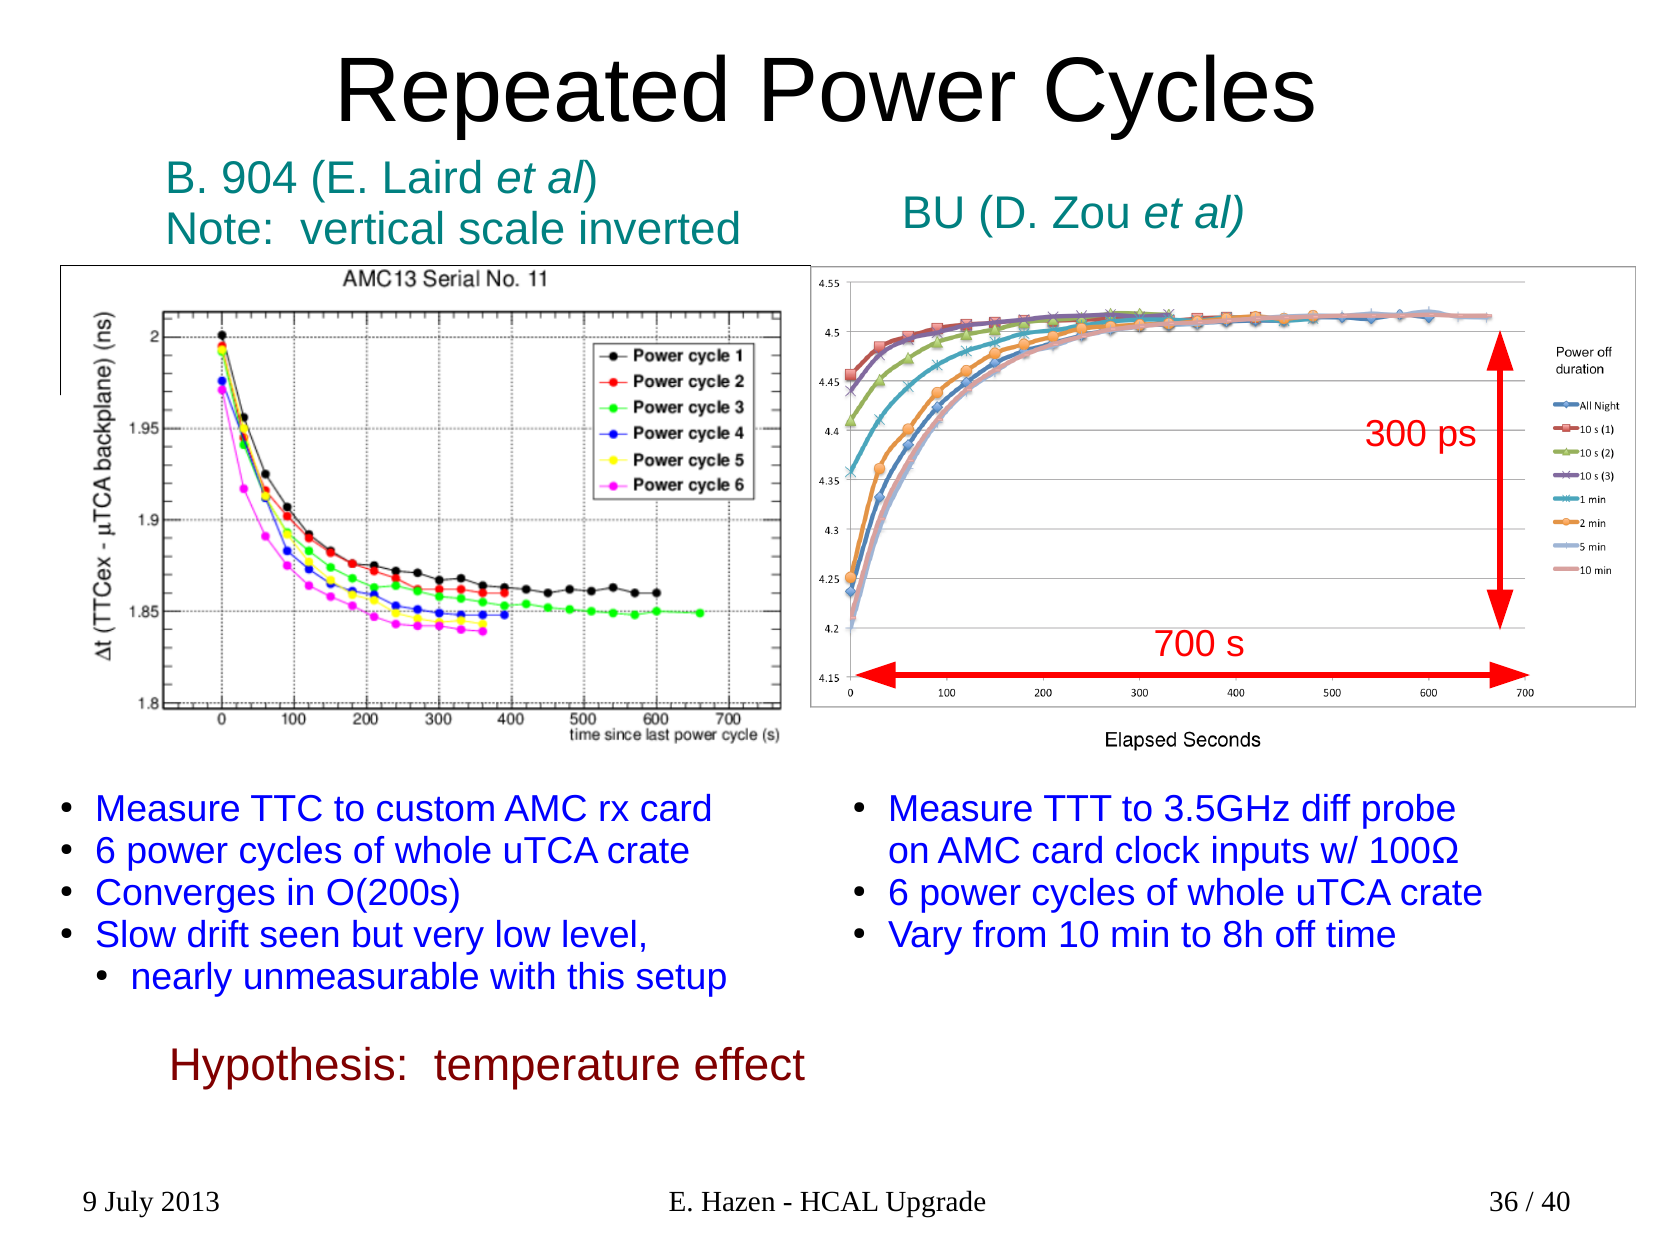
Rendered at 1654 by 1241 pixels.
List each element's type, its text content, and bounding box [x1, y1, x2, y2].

text_box Measure TTT to 3.5GHz diff probe on AMC card clock inputs w/ 100Ω 6 power cycles of whole uTCA crate Vary from 10 min to 8h off time [837, 780, 1499, 963]
text_box BU (D. Zou et al) [887, 180, 1261, 247]
text_box 700 s [1138, 615, 1261, 672]
picture [60, 265, 1636, 773]
text_box 300 ps [1350, 405, 1492, 462]
text_box B. 904 (E. Laird et al) Note: vertical scale inverted [150, 144, 757, 262]
text_box Measure TTC to custom AMC rx card 6 power cycles of whole uTCA crate Converges in O(200s) Slow drift seen but very low level, nearly unmeasurable with this setup Hypothesis: temperature effect [45, 780, 821, 1099]
title Repeated Power Cycles [82, 30, 1571, 151]
